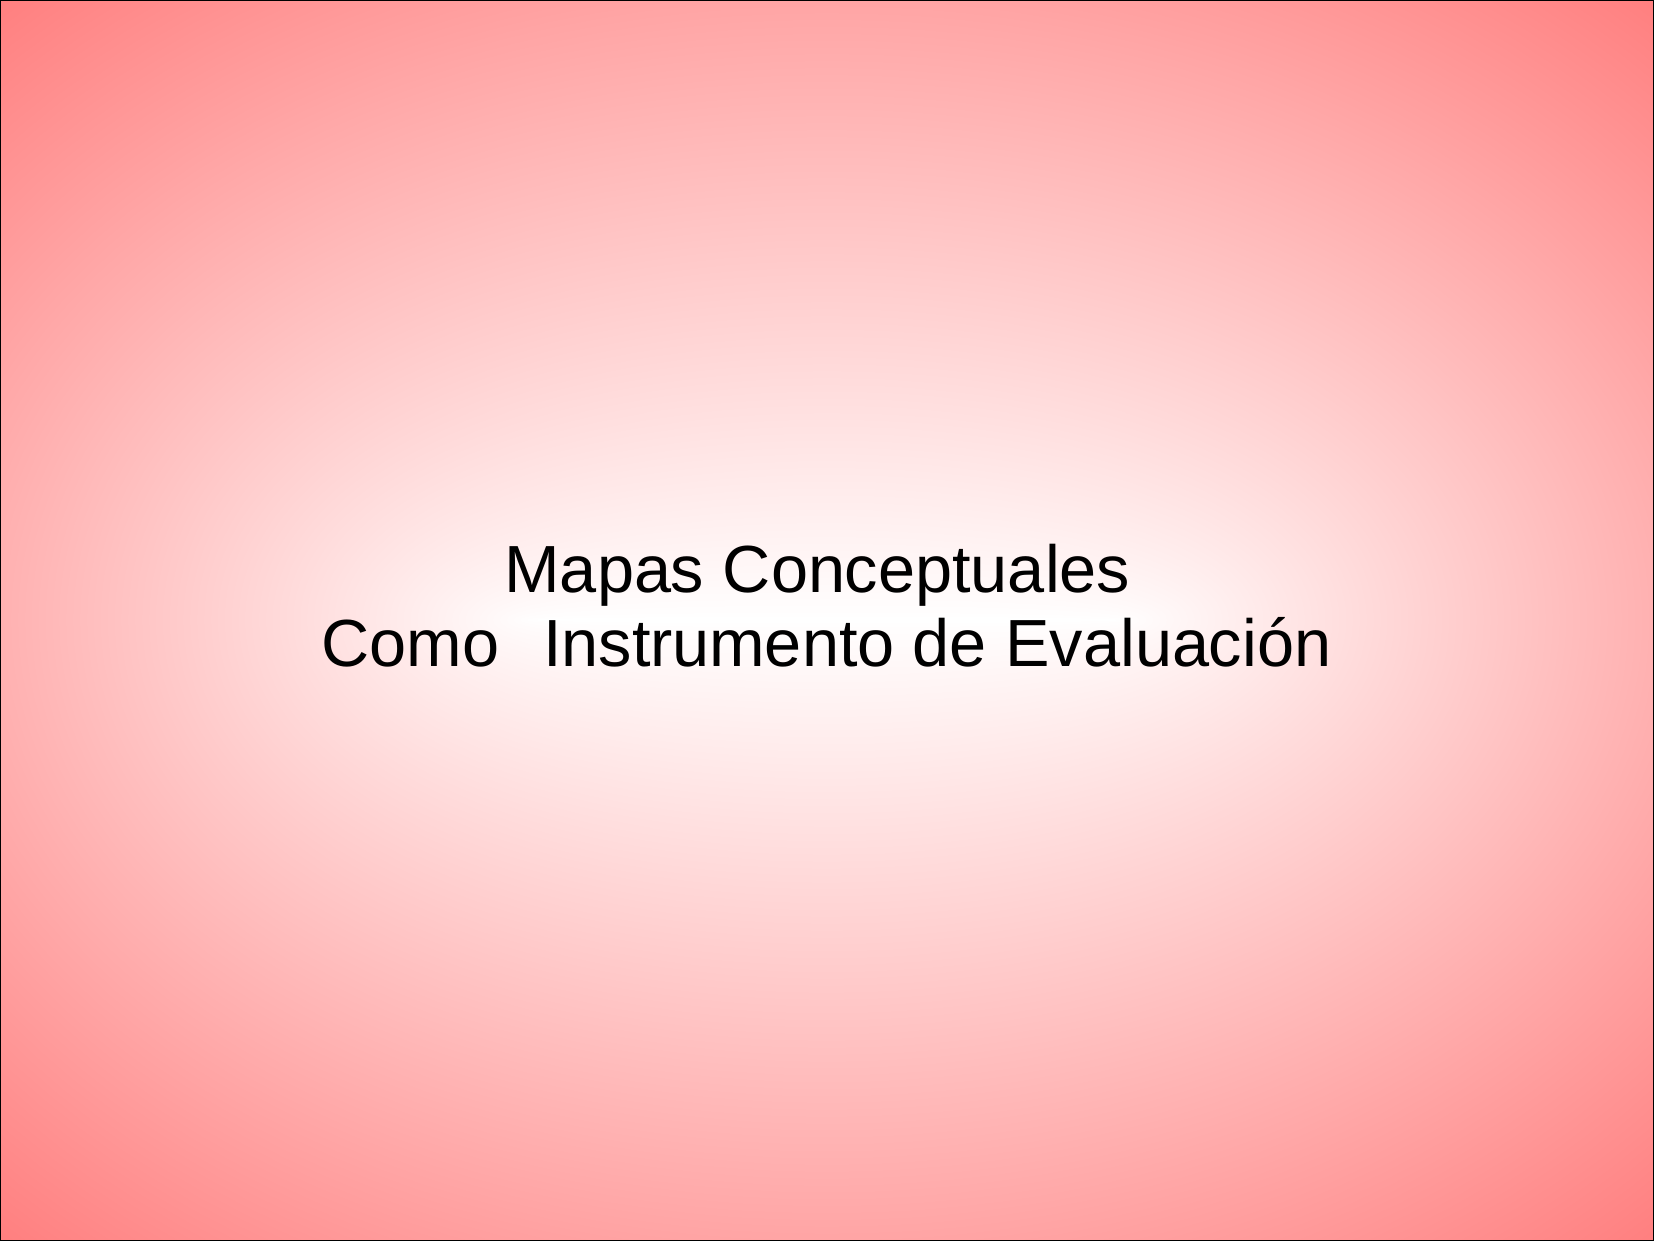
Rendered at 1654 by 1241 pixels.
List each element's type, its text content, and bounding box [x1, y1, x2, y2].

text_box [0, 0, 1654, 1241]
subtitle Mapas Conceptuales Como Instrumento de Evaluación [82, 297, 1571, 916]
